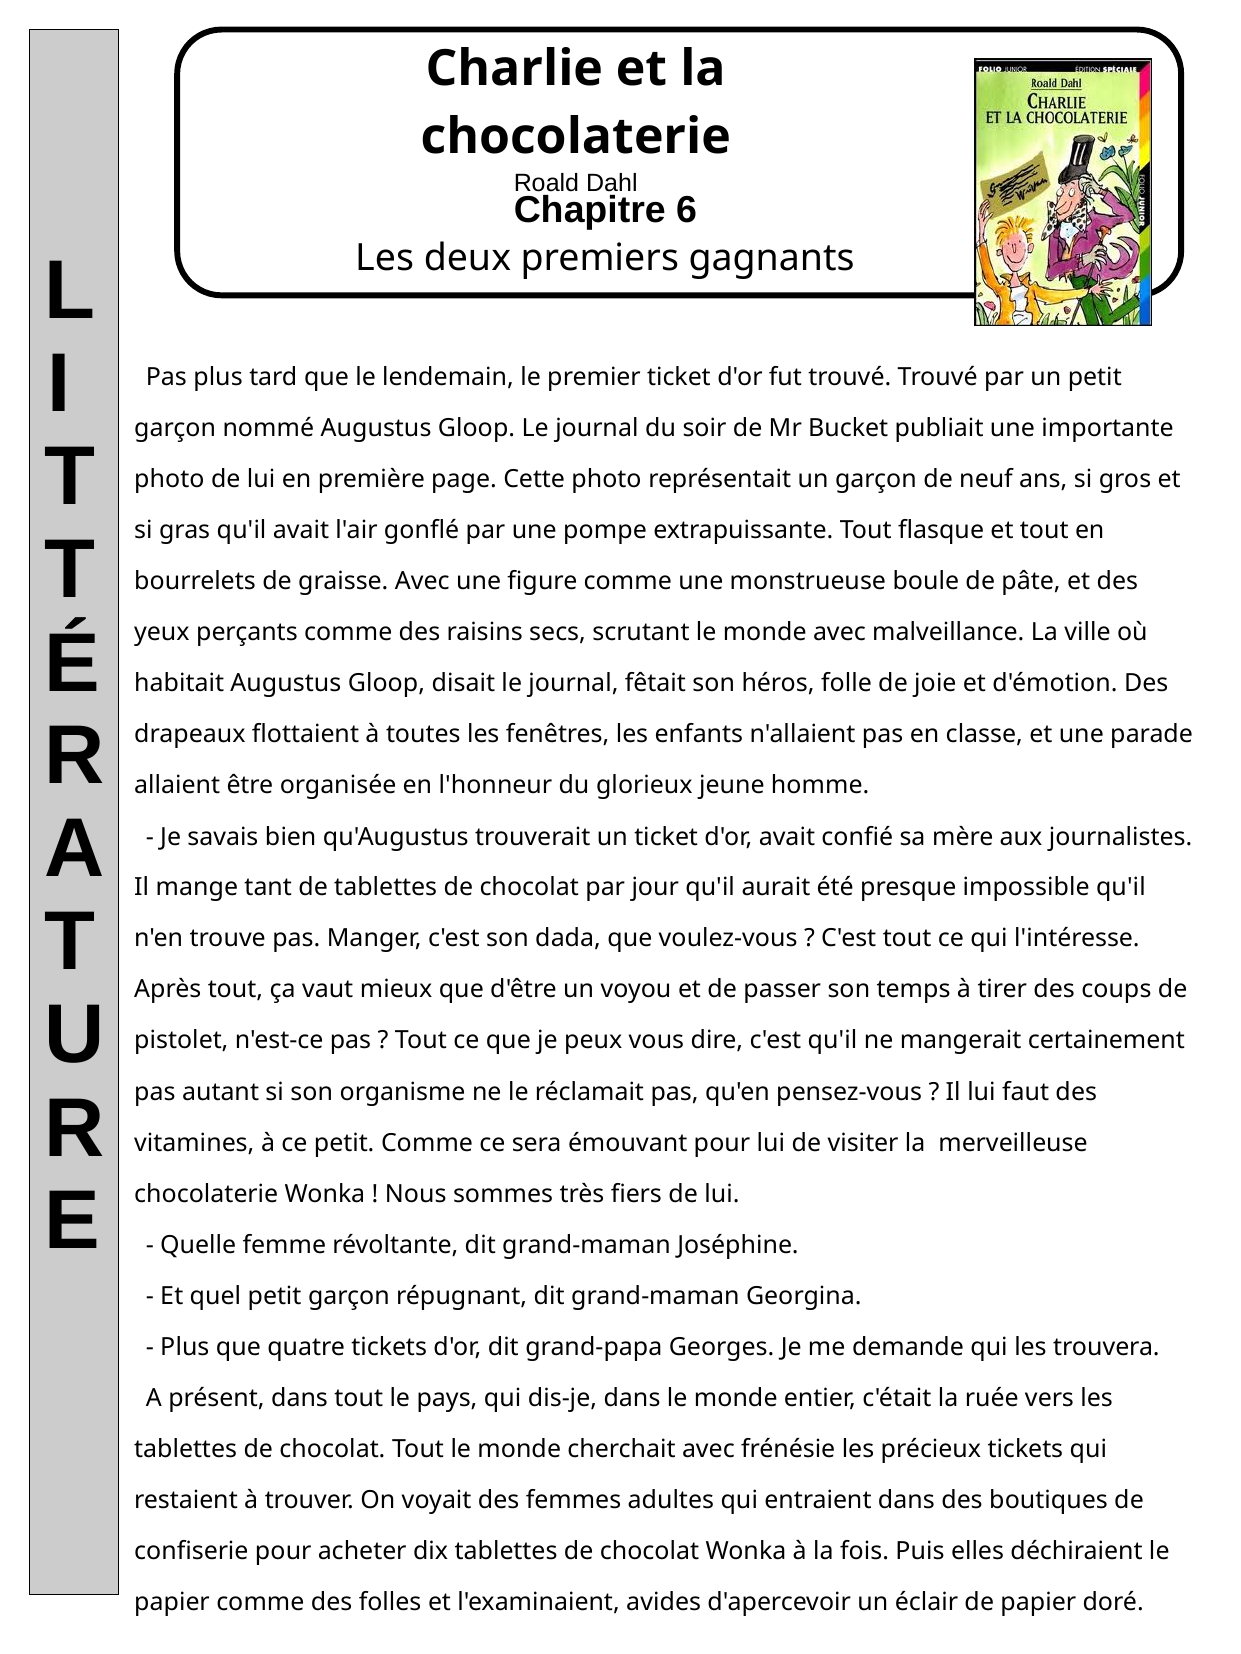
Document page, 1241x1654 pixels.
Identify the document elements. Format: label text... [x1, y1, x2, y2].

text_box Charlie et la chocolaterie Roald Dahl [265, 50, 886, 174]
text_box [29, 29, 119, 1595]
text_box LITTÉRATURE [29, 236, 89, 1275]
text_box Chapitre 6 Les deux premiers gagnants [147, 174, 974, 296]
text_box Pas plus tard que le lendemain, le premier ticket d'or fut trouvé. Trouvé par un petit garçon nommé Augustus Gloop. Le journal du soir de Mr Bucket publiait une importante photo de lui en première page. Cette photo représentait un garçon de neuf ans, si gros et si gras qu'il avait l'air gonflé par une pompe extrapuissante. Tout flasque et tout en bourrelets de graisse. Avec une figure comme une monstrueuse boule de pâte, et des yeux perçants comme des raisins secs, scrutant le monde avec malveillance. La ville où habitait Augustus Gloop, disait le journal, fêtait son héros, folle de joie et d'émotion. Des drapeaux flottaient à toutes les fenêtres, les enfants n'allaient pas en classe, et une parade allaient être organisée en l'honneur du glorieux jeune homme. - Je savais bien qu'Augustus trouverait un ticket d'or, avait confié sa mère aux journalistes. Il mange tant de tablettes de chocolat par jour qu'il aurait été presque impossible qu'il n'en trouve pas. Manger, c'est son dada, que voulez-vous ? C'est tout ce qui l'intéresse. Après tout, ça vaut mieux que d'être un voyou et de passer son temps à tirer des coups de pistolet, n'est-ce pas ? Tout ce que je peux vous dire, c'est qu'il ne mangerait certainement pas autant si son organisme ne le réclamait pas, qu'en pensez-vous ? Il lui faut des vitamines, à ce petit. Comme ce sera émouvant pour lui de visiter la merveilleuse chocolaterie Wonka ! Nous sommes très fiers de lui. - Quelle femme révoltante, dit grand-maman Joséphine. - Et quel petit garçon répugnant, dit grand-maman Georgina. - Plus que quatre tickets d'or, dit grand-papa Georges. Je me demande qui les trouvera. A présent, dans tout le pays, qui dis-je, dans le monde entier, c'était la ruée vers les tablettes de chocolat. Tout le monde cherchait avec frénésie les précieux tickets qui restaient à trouver. On voyait des femmes adultes qui entraient dans des boutiques de confiserie pour acheter dix tablettes de chocolat Wonka à la fois. Puis elles déchiraient le papier comme des folles et l'examinaient, avides d'apercevoir un éclair de papier doré. [118, 324, 1211, 1635]
picture [974, 58, 1152, 326]
